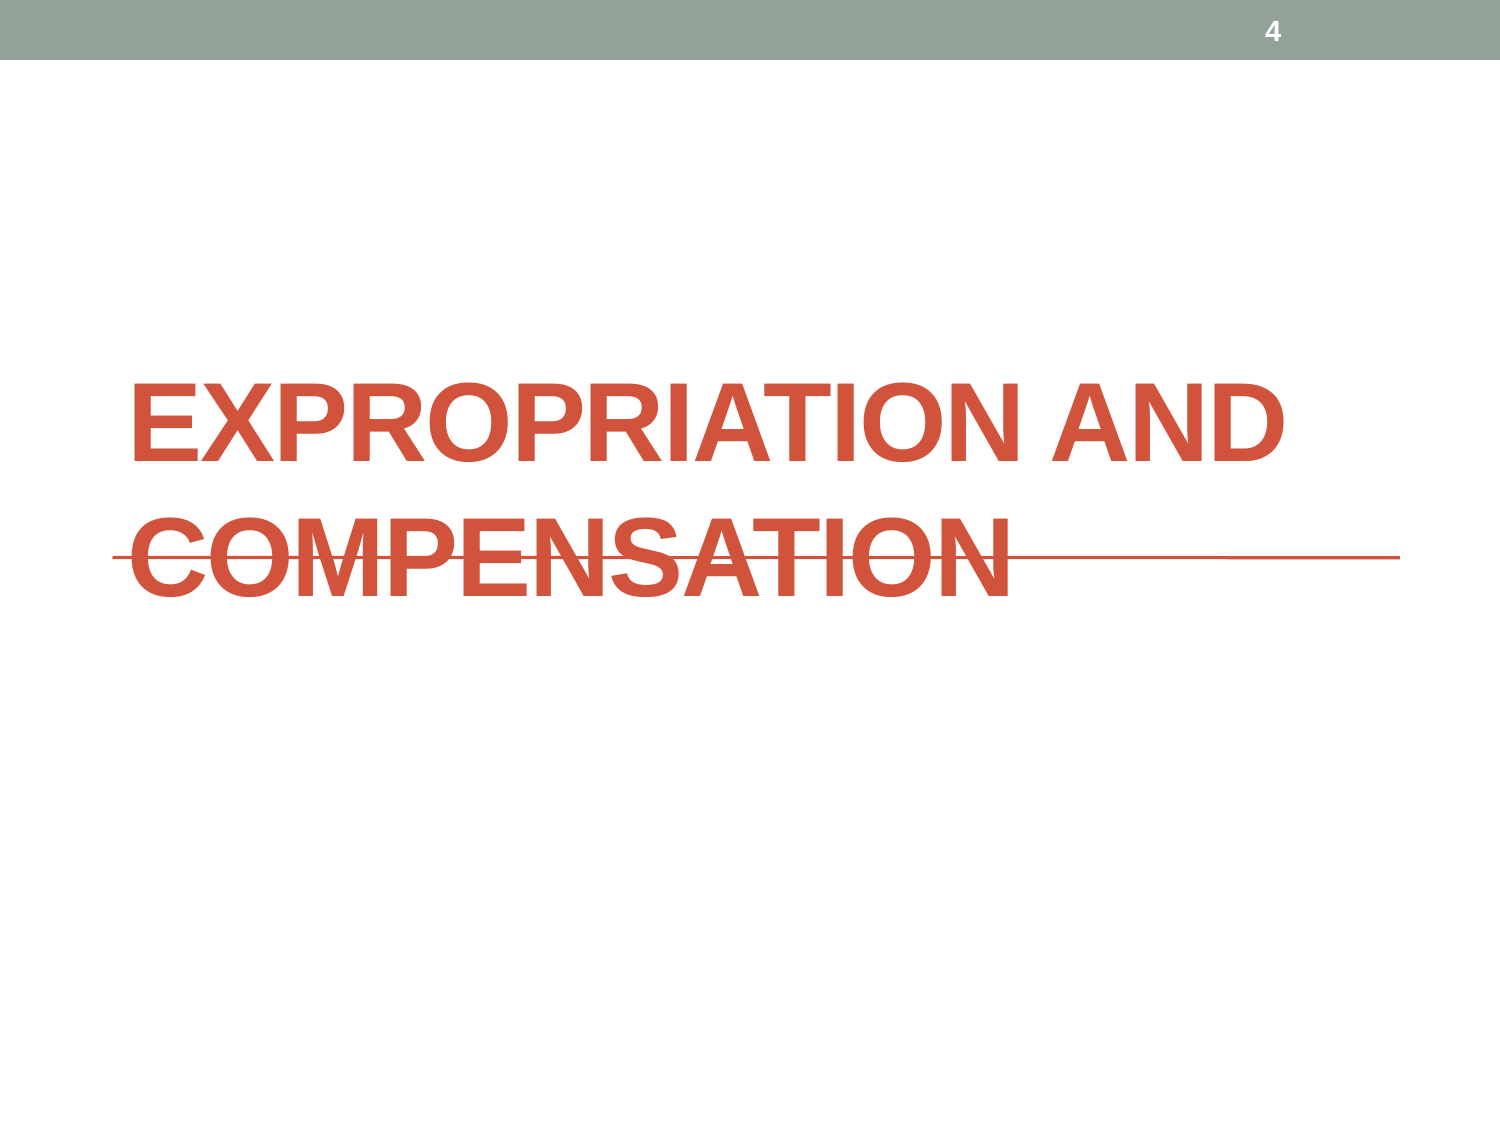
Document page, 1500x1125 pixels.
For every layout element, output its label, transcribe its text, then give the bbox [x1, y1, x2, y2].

slide_number <編號> [1250, 3, 1425, 57]
title Expropriation and Compensation [112, 385, 1388, 627]
